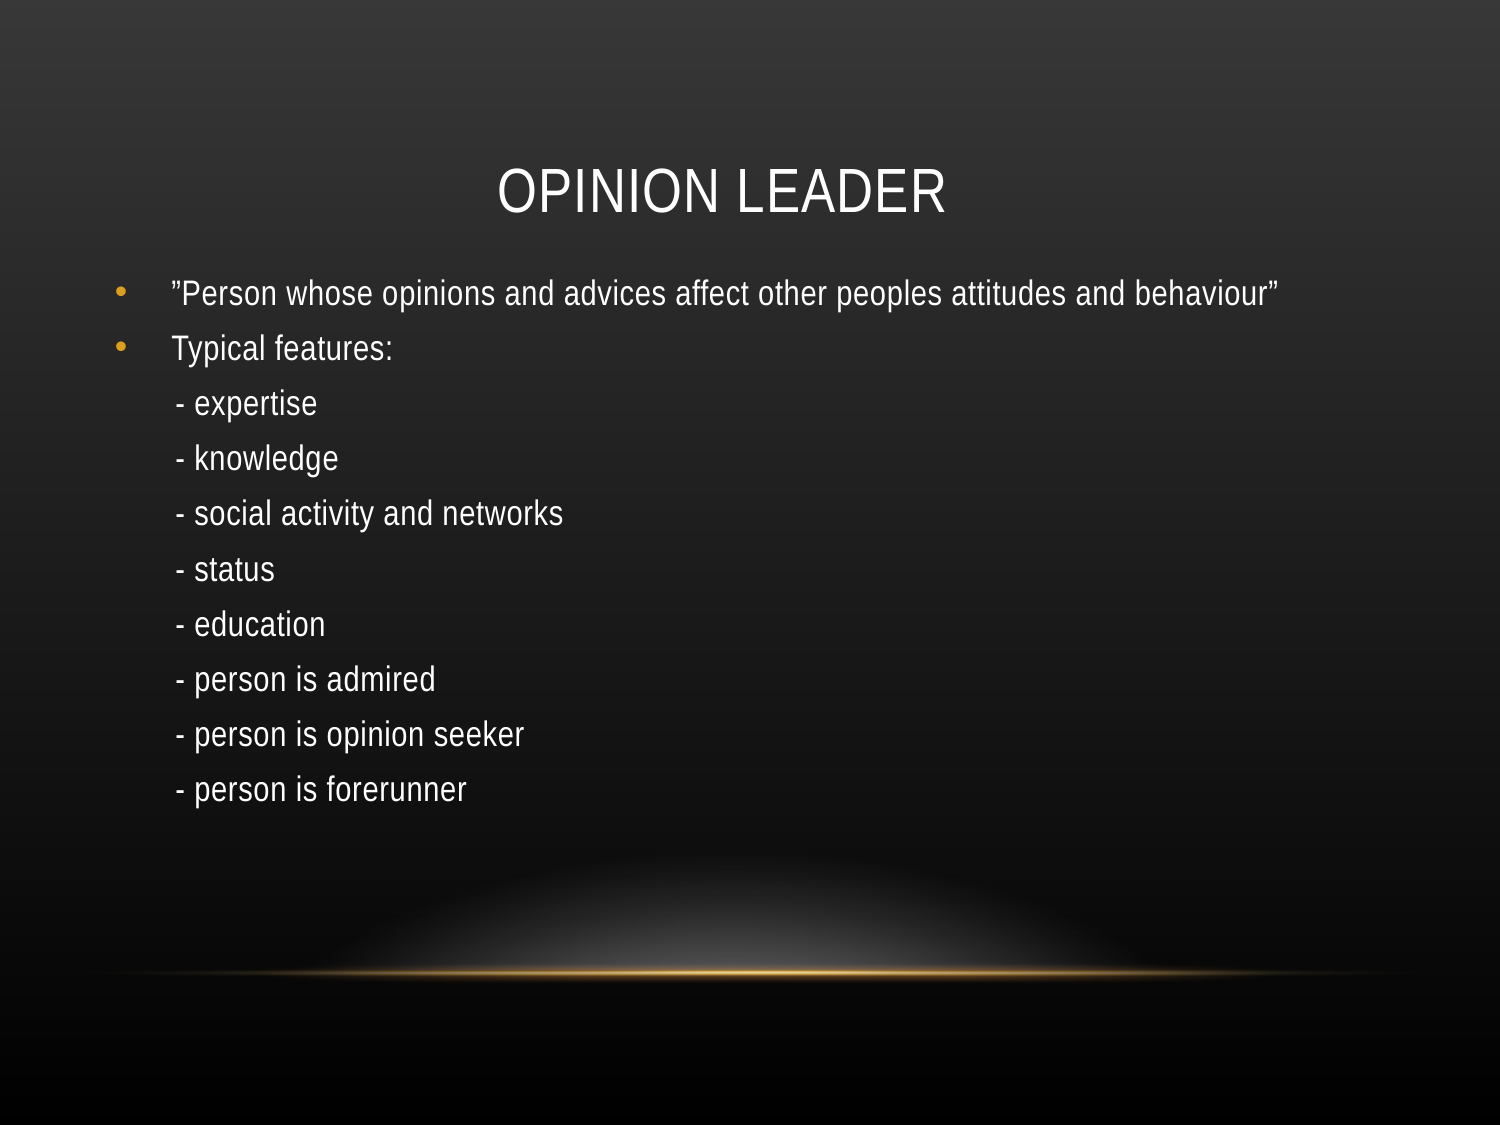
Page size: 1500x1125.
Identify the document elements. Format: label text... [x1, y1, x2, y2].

list ”Person whose opinions and advices affect other peoples attitudes and behaviour” Typical features: - expertise - knowledge - social activity and networks - status - education - person is admired - person is opinion seeker - person is forerunner [99, 262, 1400, 938]
title Opinion leader [99, 45, 1400, 233]
